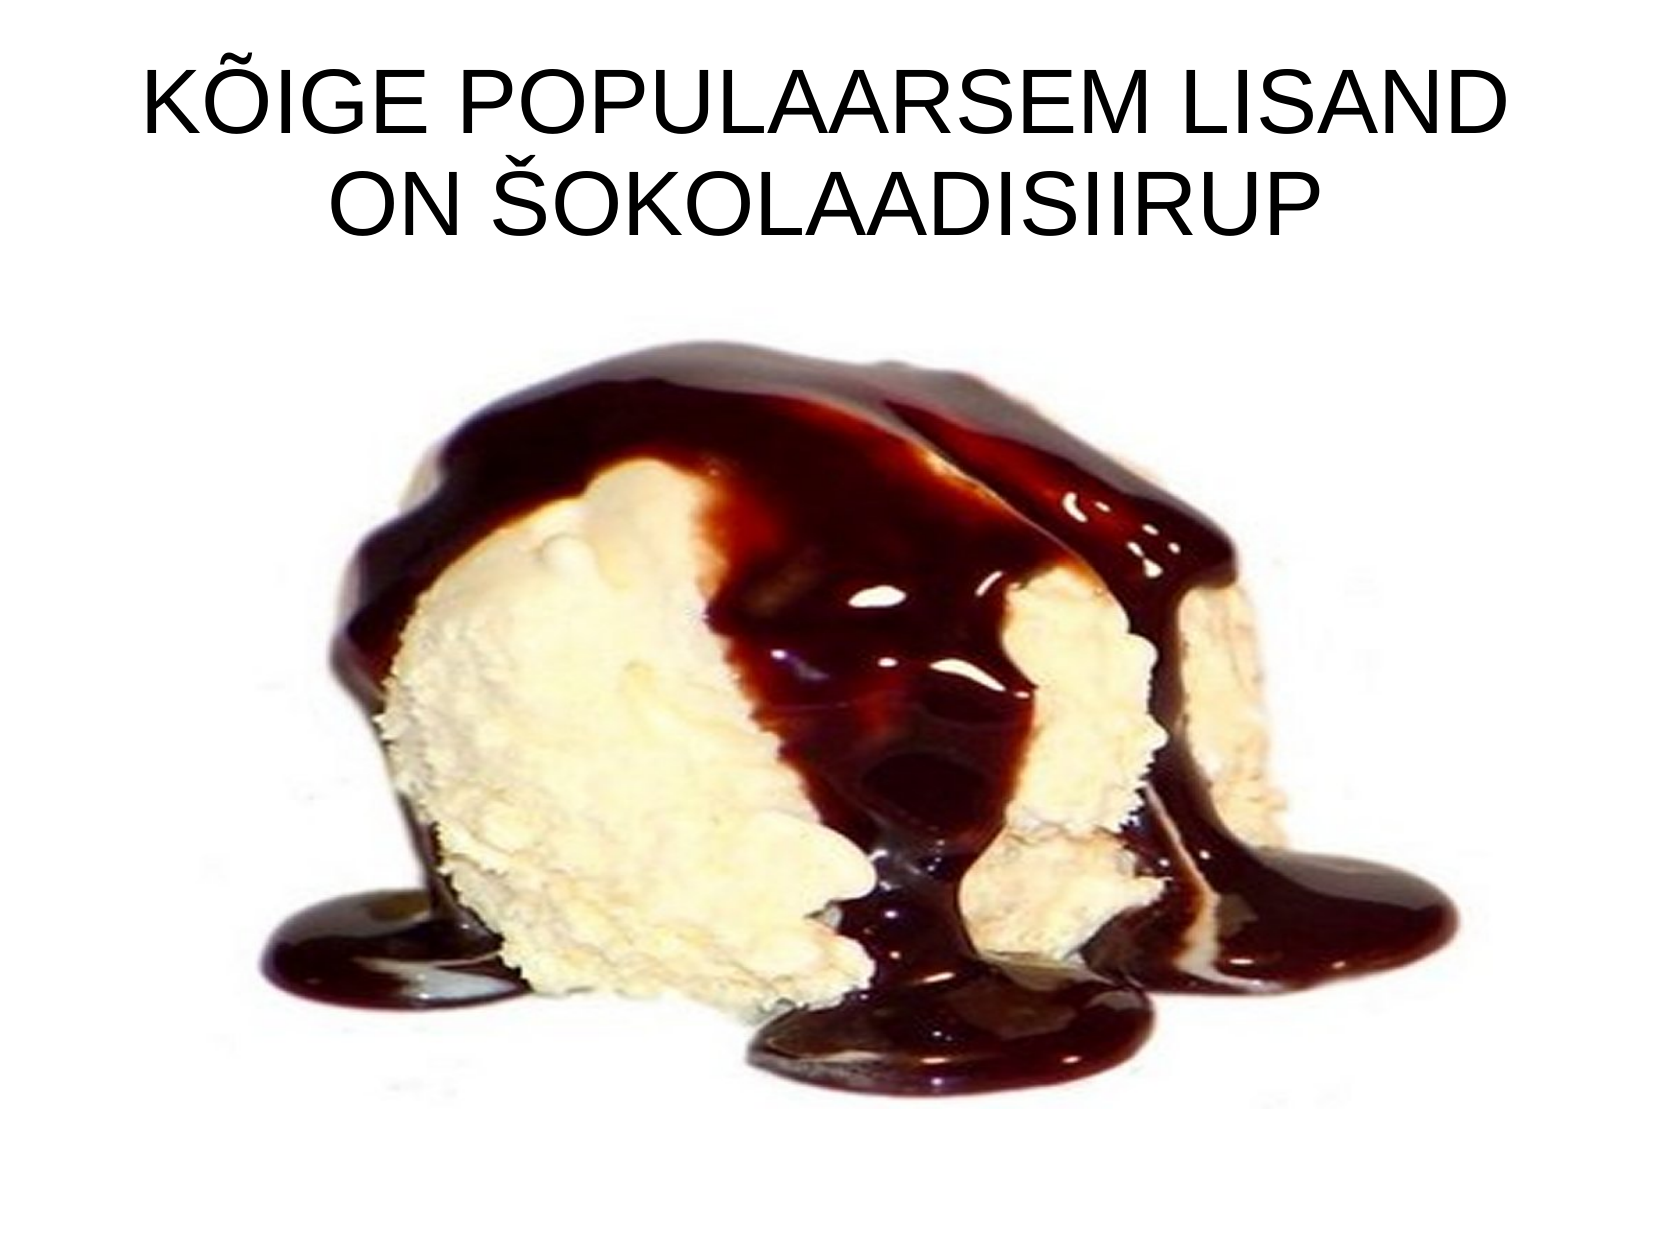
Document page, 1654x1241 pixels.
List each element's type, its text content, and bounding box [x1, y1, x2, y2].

picture [129, 307, 1560, 1109]
title KÕIGE POPULAARSEM LISAND ON ŠOKOLAADISIIRUP [82, 49, 1571, 257]
